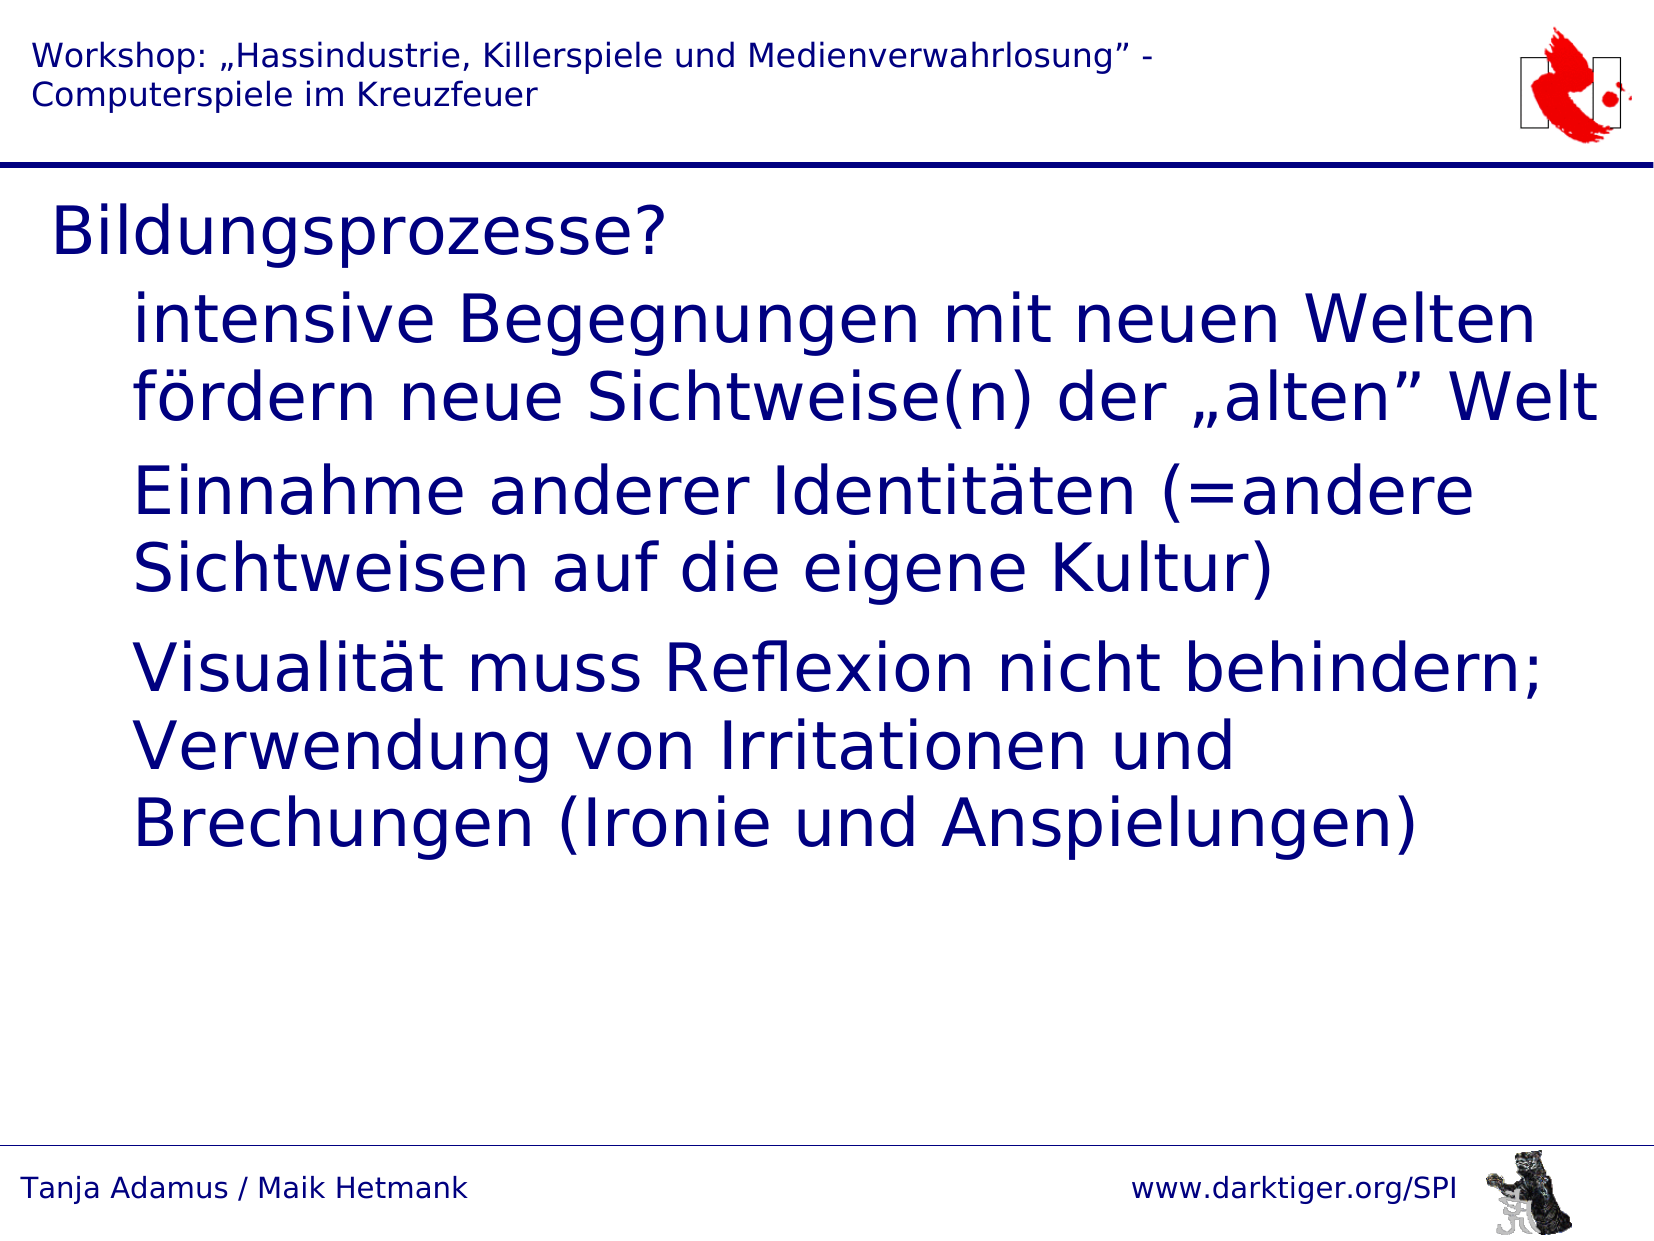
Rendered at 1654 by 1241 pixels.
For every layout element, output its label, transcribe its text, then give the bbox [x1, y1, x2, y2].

picture [1486, 1150, 1572, 1235]
text_box intensive Begegnungen mit neuen Welten fördern neue Sichtweise(n) der „alten” Welt [118, 273, 1625, 444]
text_box Visualität muss Reflexion nicht behindern; Verwendung von Irritationen und Brechungen (Ironie und Anspielungen) [118, 621, 1625, 871]
text_box Bildungsprozesse? [35, 184, 1565, 278]
picture [1503, 16, 1632, 148]
text_box Einnahme anderer Identitäten (=andere Sichtweisen auf die eigene Kultur) [118, 444, 1625, 616]
text_box Workshop: „Hassindustrie, Killerspiele und Medienverwahrlosung” - Computerspiele im Kreuzfeuer [16, 29, 1418, 178]
